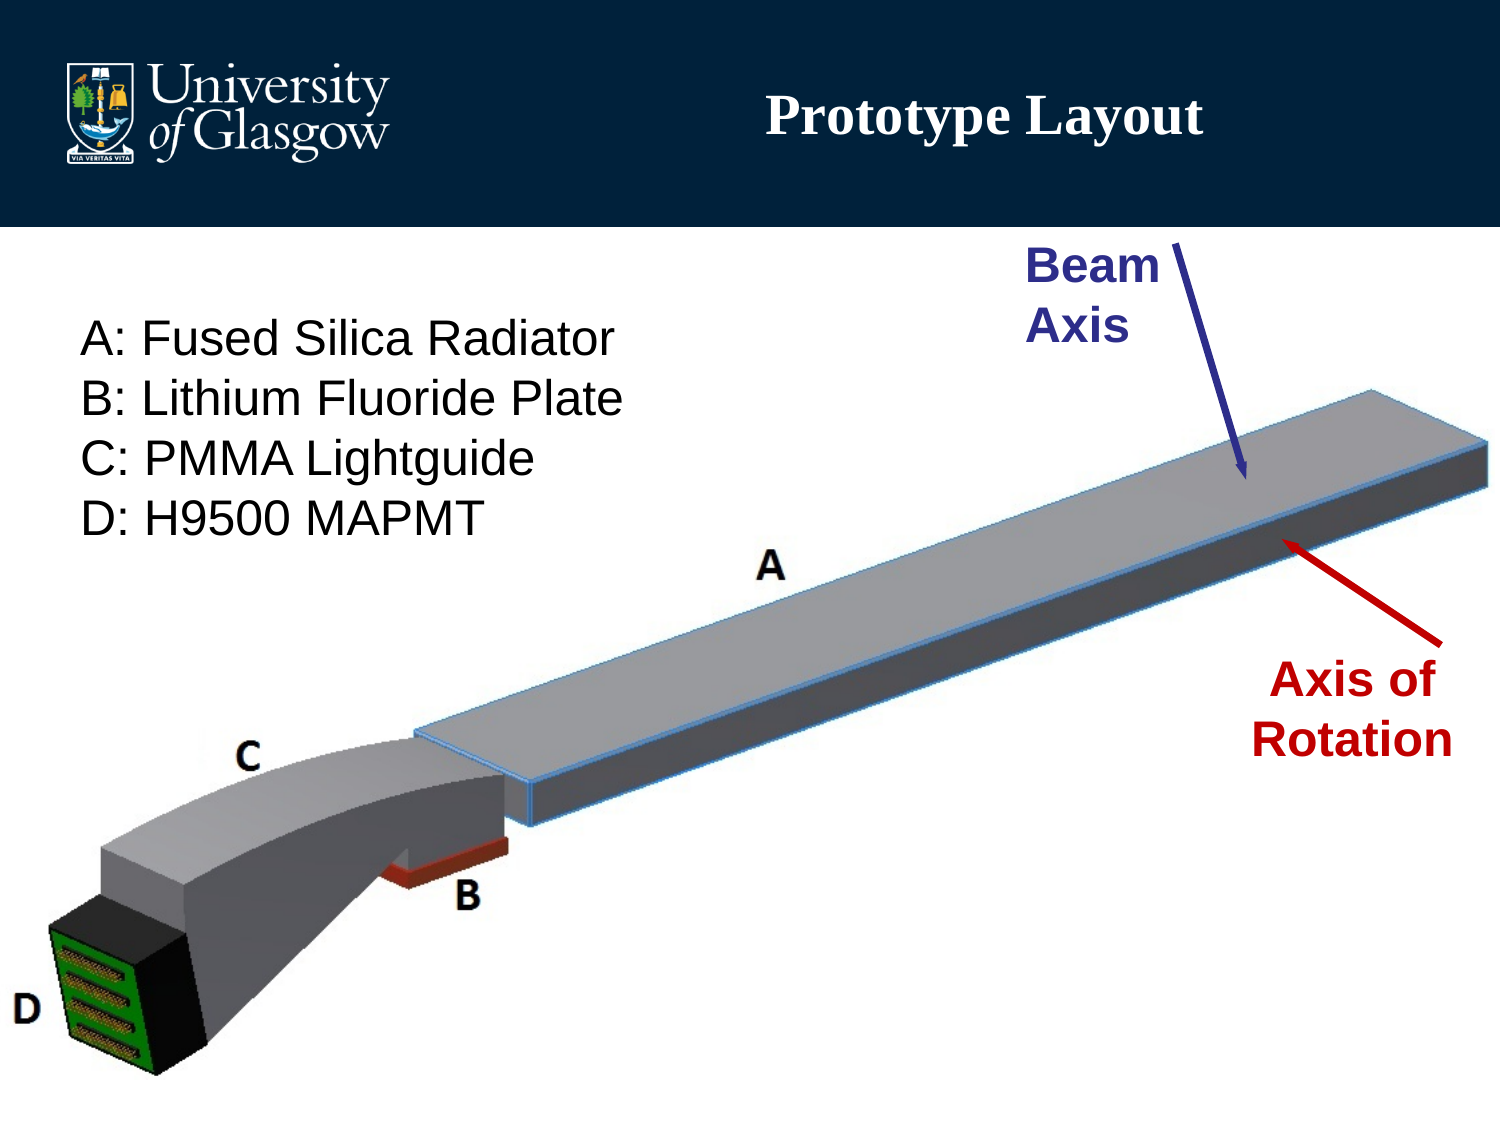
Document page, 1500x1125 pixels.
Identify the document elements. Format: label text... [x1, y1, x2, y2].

title Prototype Layout [750, 54, 1464, 168]
text_box Axis of Rotation [1234, 638, 1471, 776]
text_box A: Fused Silica Radiator B: Lithium Fluoride Plate C: PMMA Lightguide D: H9500 MAPMT [64, 297, 762, 556]
text_box Beam Axis [1009, 225, 1178, 362]
picture [0, 385, 1495, 1080]
